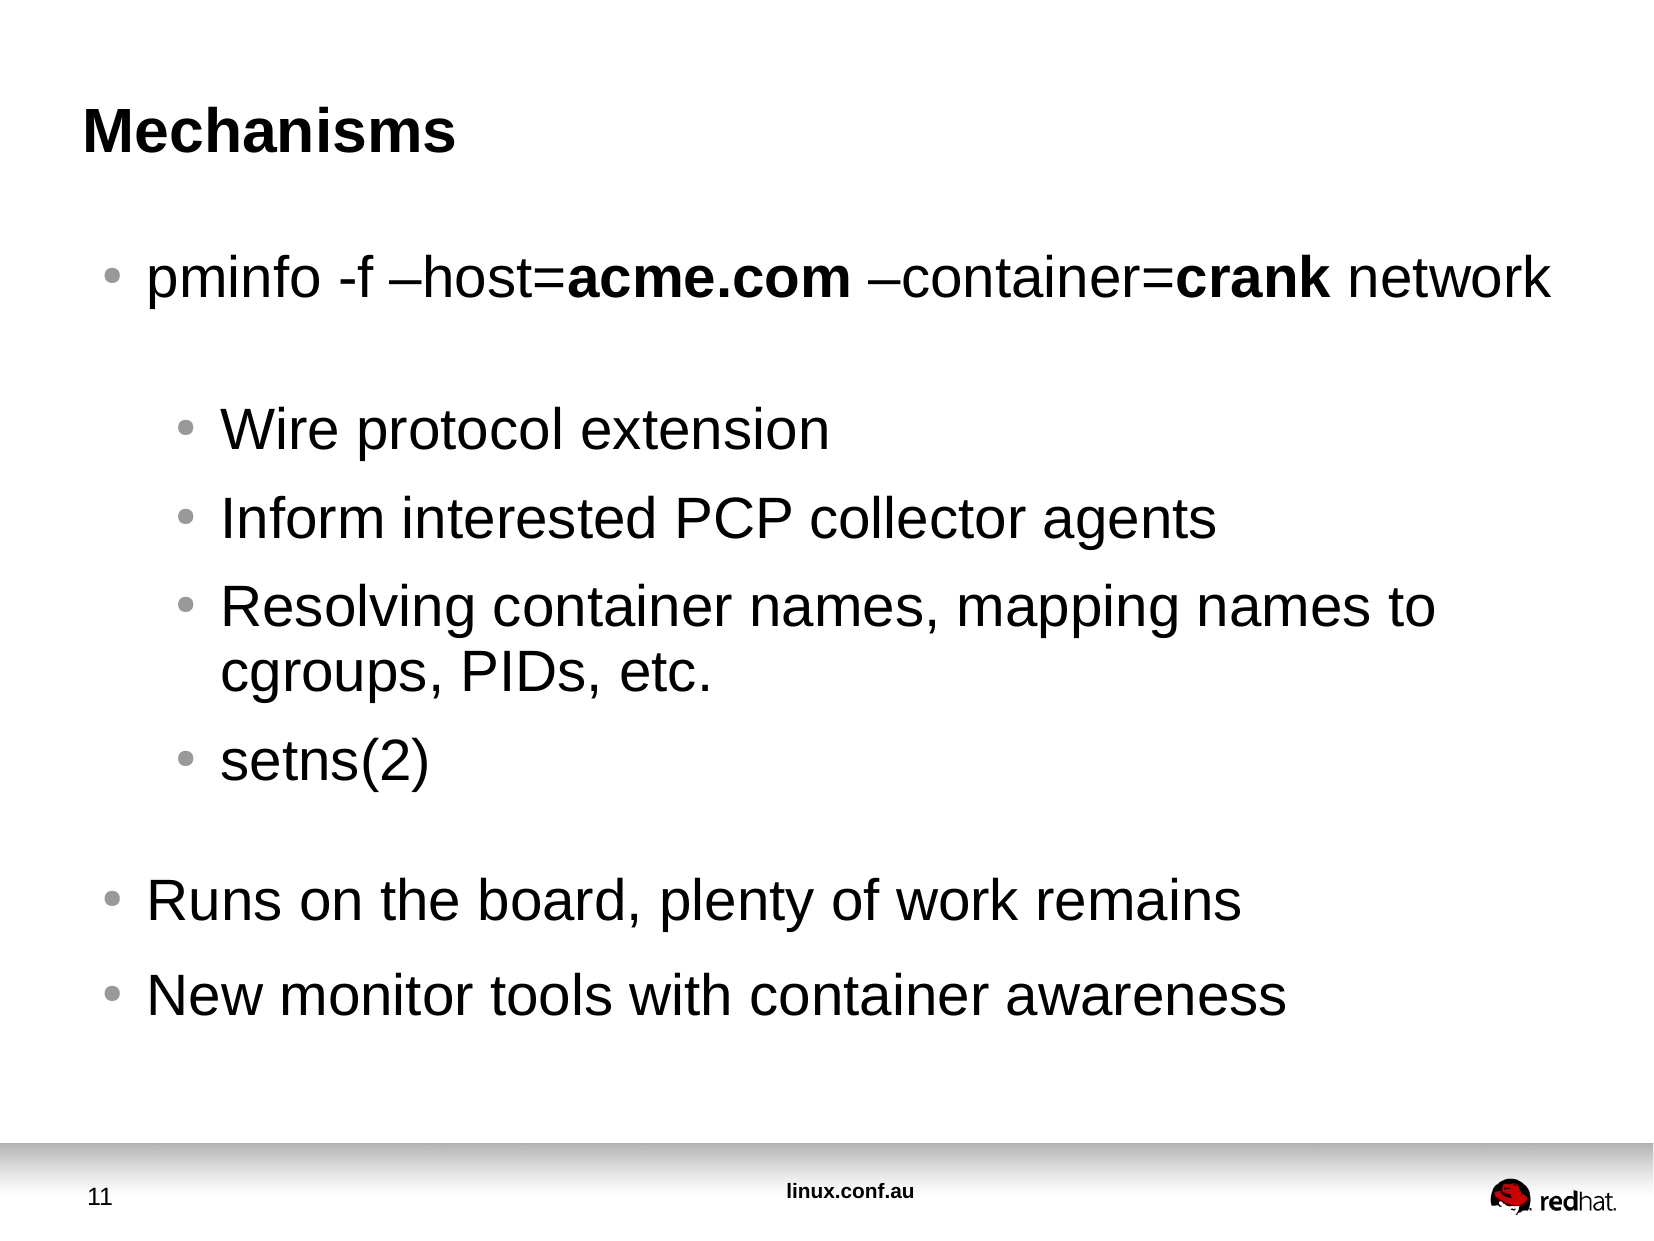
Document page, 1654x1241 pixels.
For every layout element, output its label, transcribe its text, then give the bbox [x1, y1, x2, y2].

list pminfo -f –host=acme.com –container=crank network Wire protocol extension Inform interested PCP collector agents Resolving container names, mapping names to cgroups, PIDs, etc. setns(2) Runs on the board, plenty of work remains New monitor tools with container awareness [86, 244, 1576, 1039]
picture [0, 1143, 1654, 1241]
title Mechanisms [82, 37, 1571, 226]
